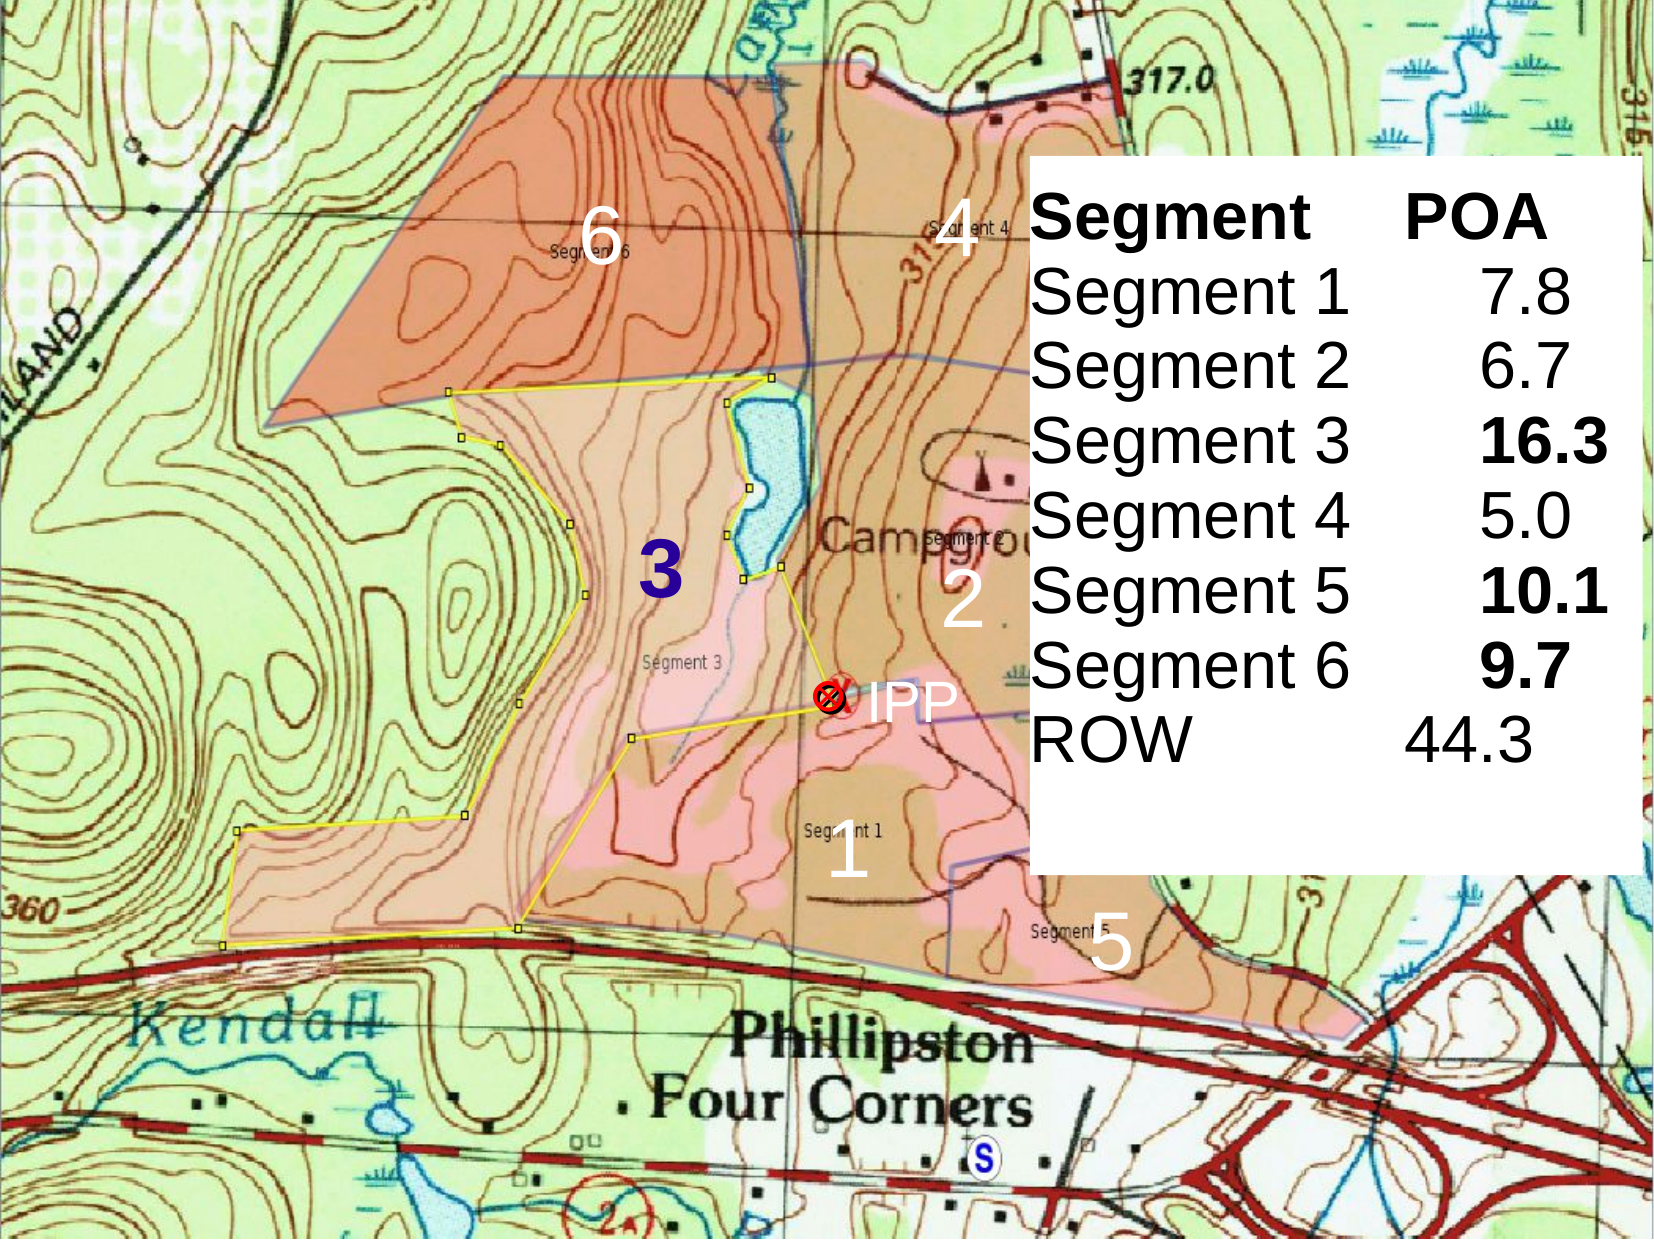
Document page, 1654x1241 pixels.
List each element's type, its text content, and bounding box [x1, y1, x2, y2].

text_box ⭙ [795, 651, 888, 737]
text_box 6 [563, 182, 640, 290]
text_box 1 [810, 794, 887, 903]
text_box 3 [623, 514, 700, 623]
picture [0, 0, 1654, 1239]
text_box 2 [925, 544, 1002, 653]
text_box 4 [919, 173, 996, 282]
text_box 5 [1074, 888, 1151, 996]
text_box IPP [851, 662, 976, 743]
text_box Segment POA Segment 1 7.8 Segment 2 6.7 Segment 3 16.3 Segment 4 5.0 Segment 5 10.1 Segment 6 9.7 ROW 44.3 [1029, 155, 1643, 876]
